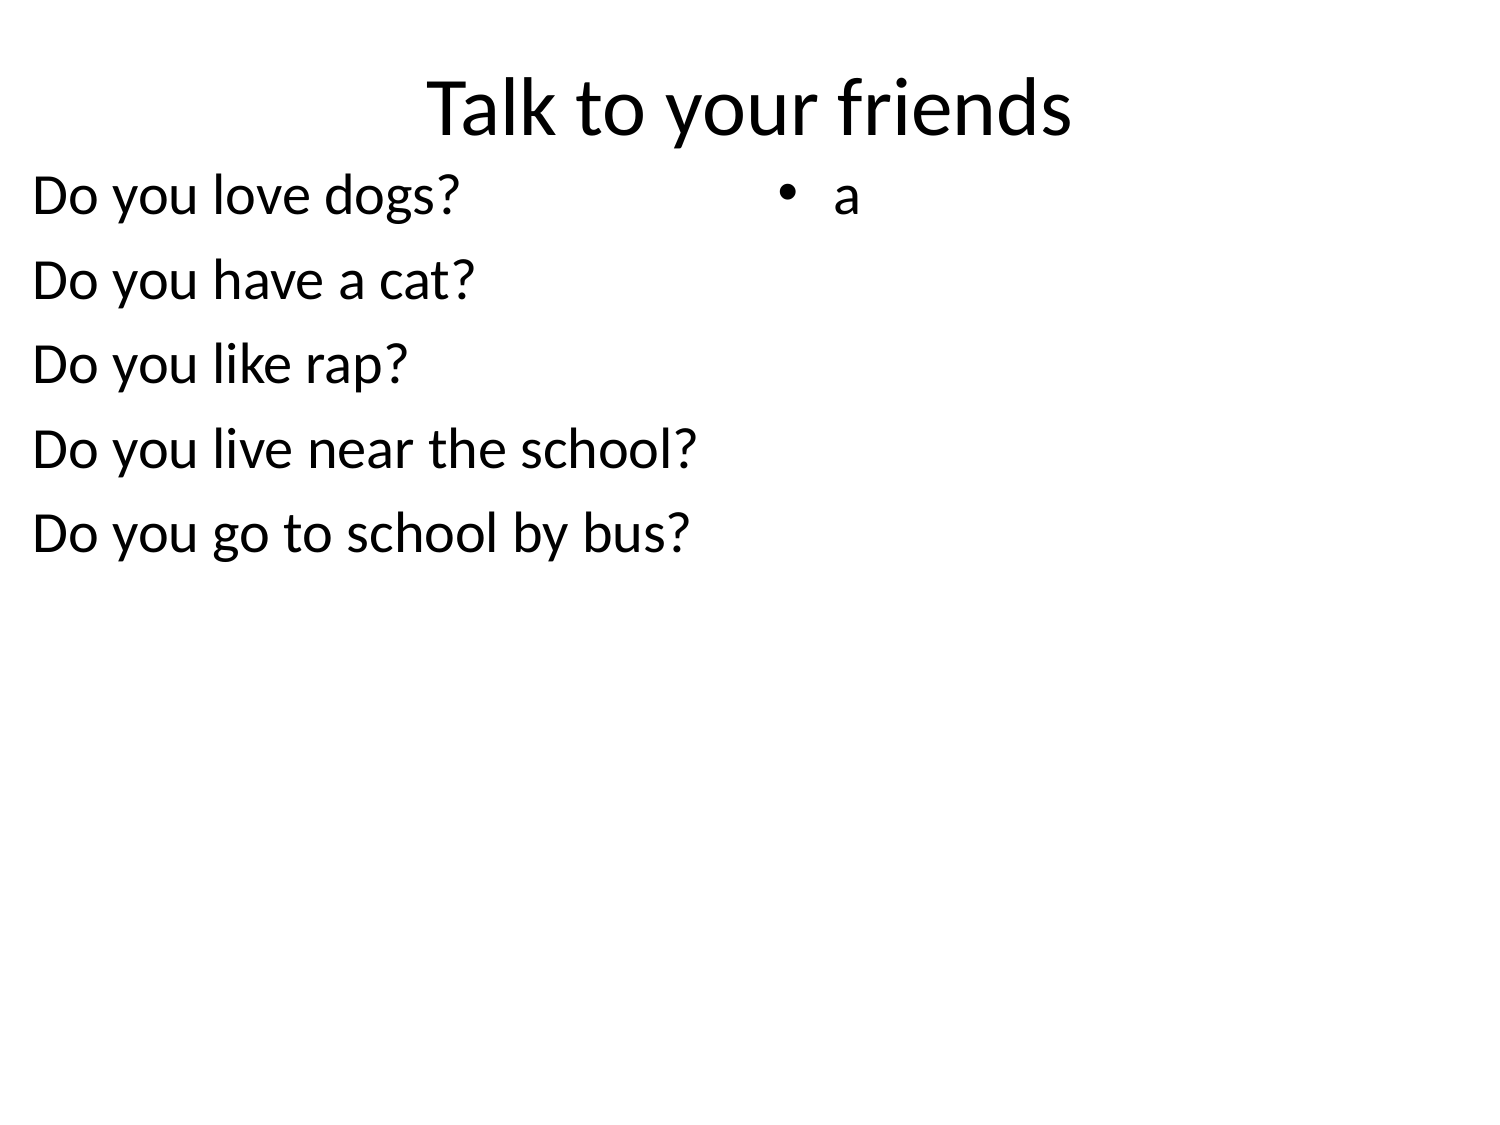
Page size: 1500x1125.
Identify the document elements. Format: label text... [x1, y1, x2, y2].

title Talk to your friends [75, 45, 1426, 138]
list Do you love dogs? Do you have a cat? Do you like rap? Do you live near the school? Do you go to school by bus? [17, 149, 738, 1095]
list a [762, 149, 1426, 1083]
